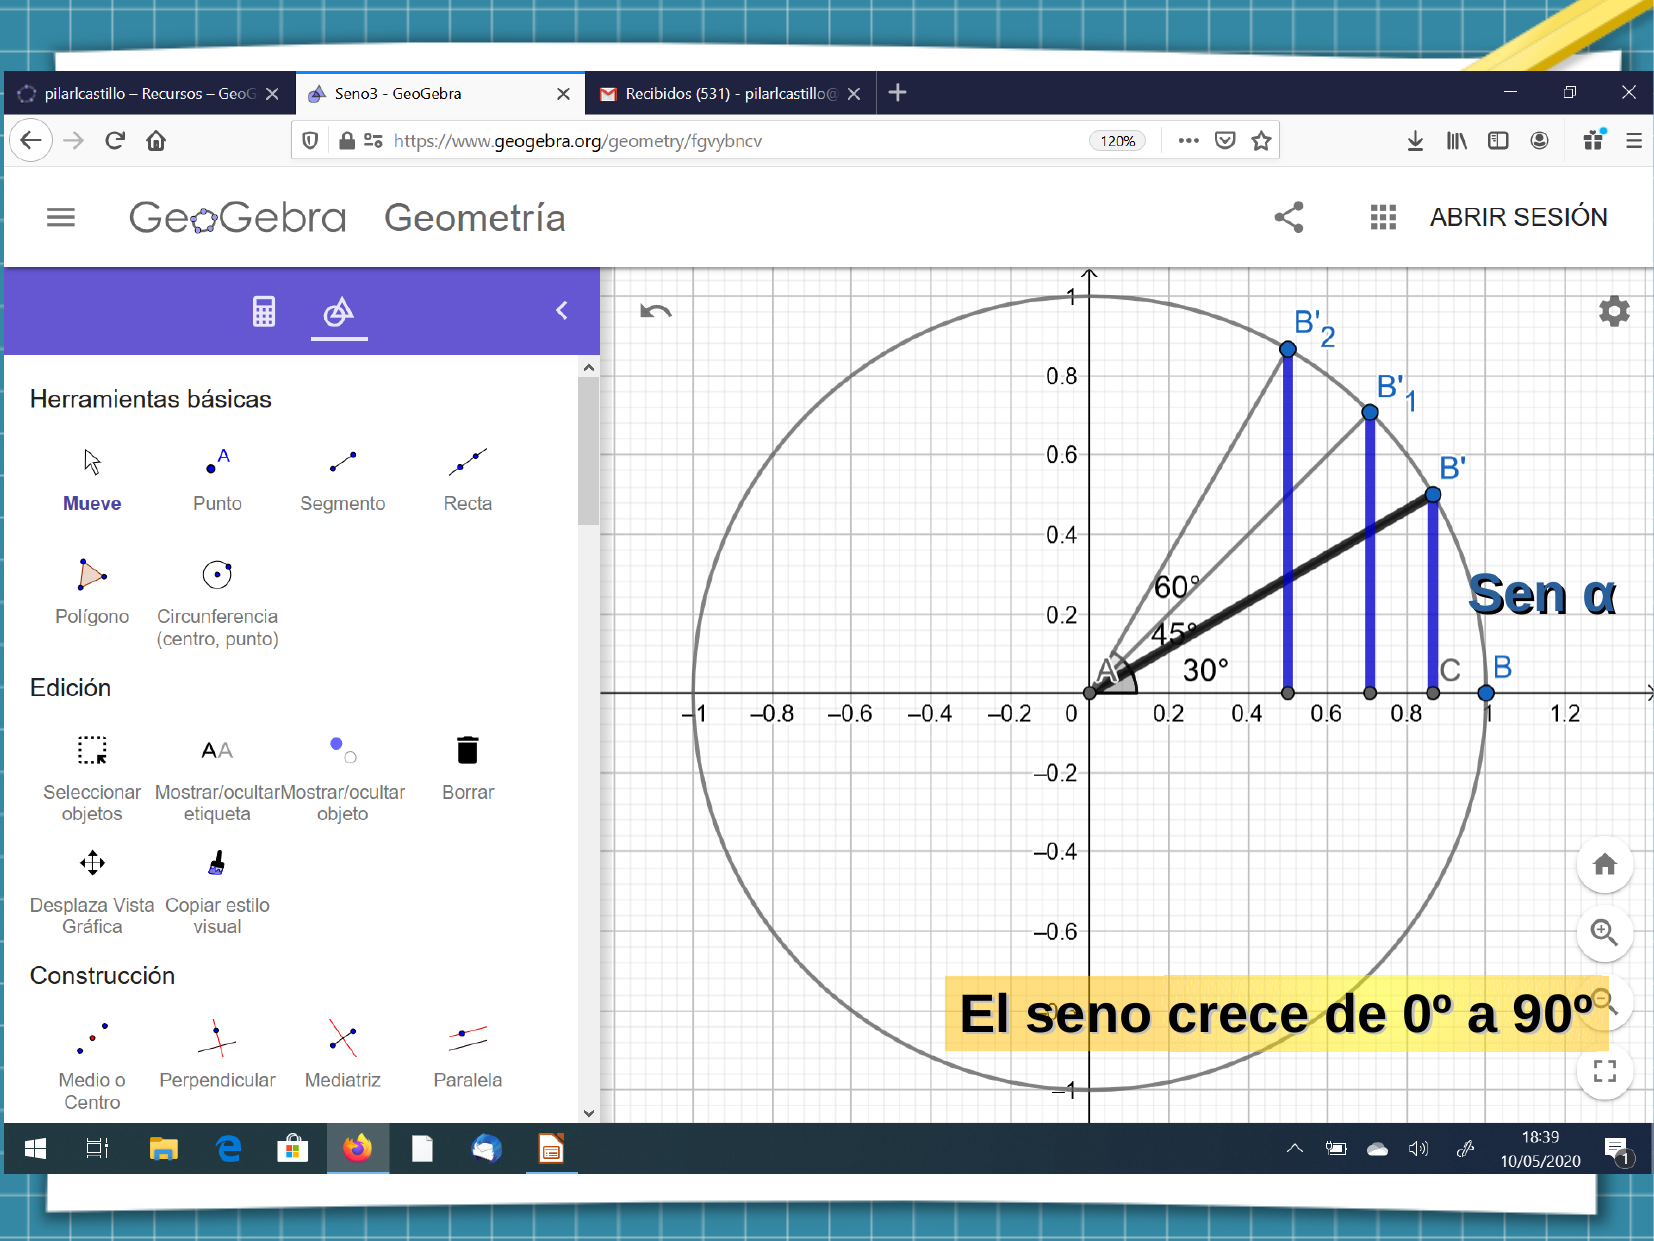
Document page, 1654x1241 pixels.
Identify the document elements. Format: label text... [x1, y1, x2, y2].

picture [0, 0, 1654, 1241]
text_box Sen α [1452, 555, 1642, 692]
text_box El seno crece de 0º a 90º [944, 975, 1609, 1052]
